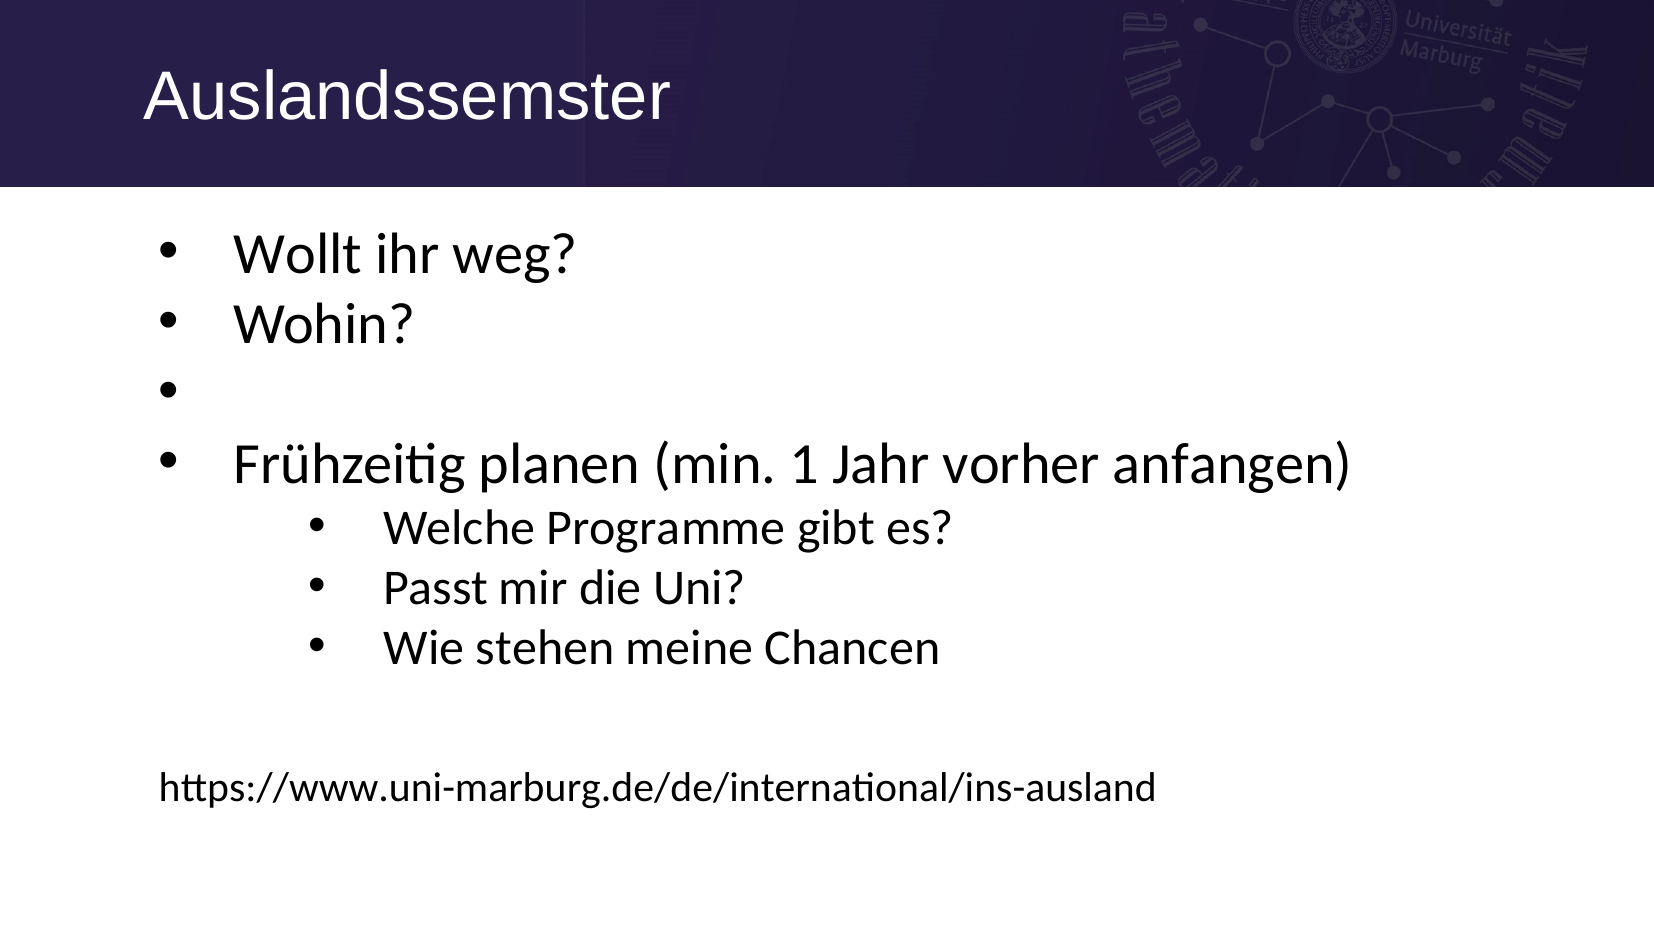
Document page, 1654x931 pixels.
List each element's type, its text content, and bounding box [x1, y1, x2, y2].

text_box Wollt ihr weg? Wohin? Frühzeitig planen (min. 1 Jahr vorher anfangen) Welche Programme gibt es? Passt mir die Uni? Wie stehen meine Chancen https://www.uni-marburg.de/de/international/ins-ausland [143, 207, 1570, 919]
picture [0, 0, 1654, 187]
text_box Auslandssemster [143, 14, 1260, 170]
